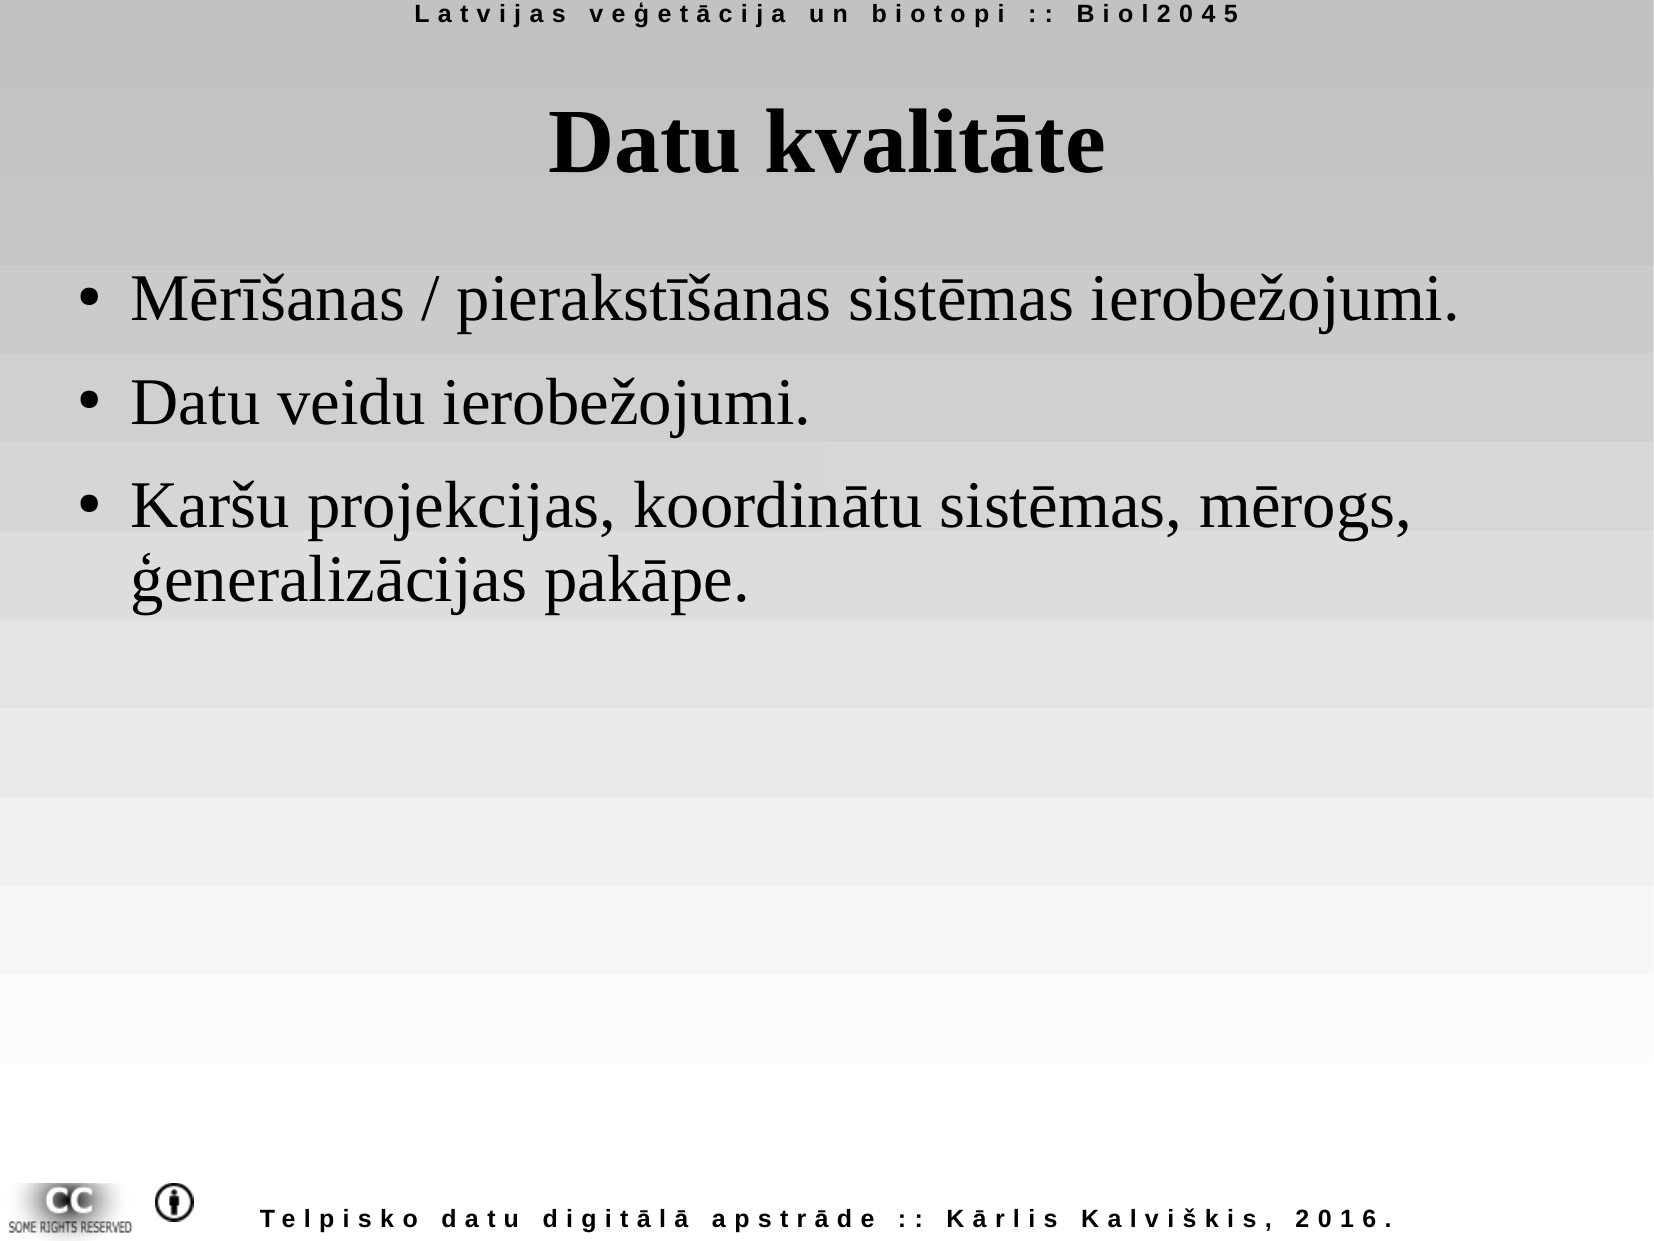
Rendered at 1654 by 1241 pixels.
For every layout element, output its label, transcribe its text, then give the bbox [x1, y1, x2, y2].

list Mērīšanas / pierakstīšanas sistēmas ierobežojumi. Datu veidu ierobežojumi. Karšu projekcijas, koordinātu sistēmas, mērogs, ģeneralizācijas pakāpe. [59, 261, 1596, 1175]
title Datu kvalitāte [59, 37, 1596, 246]
picture [0, 0, 1654, 1241]
